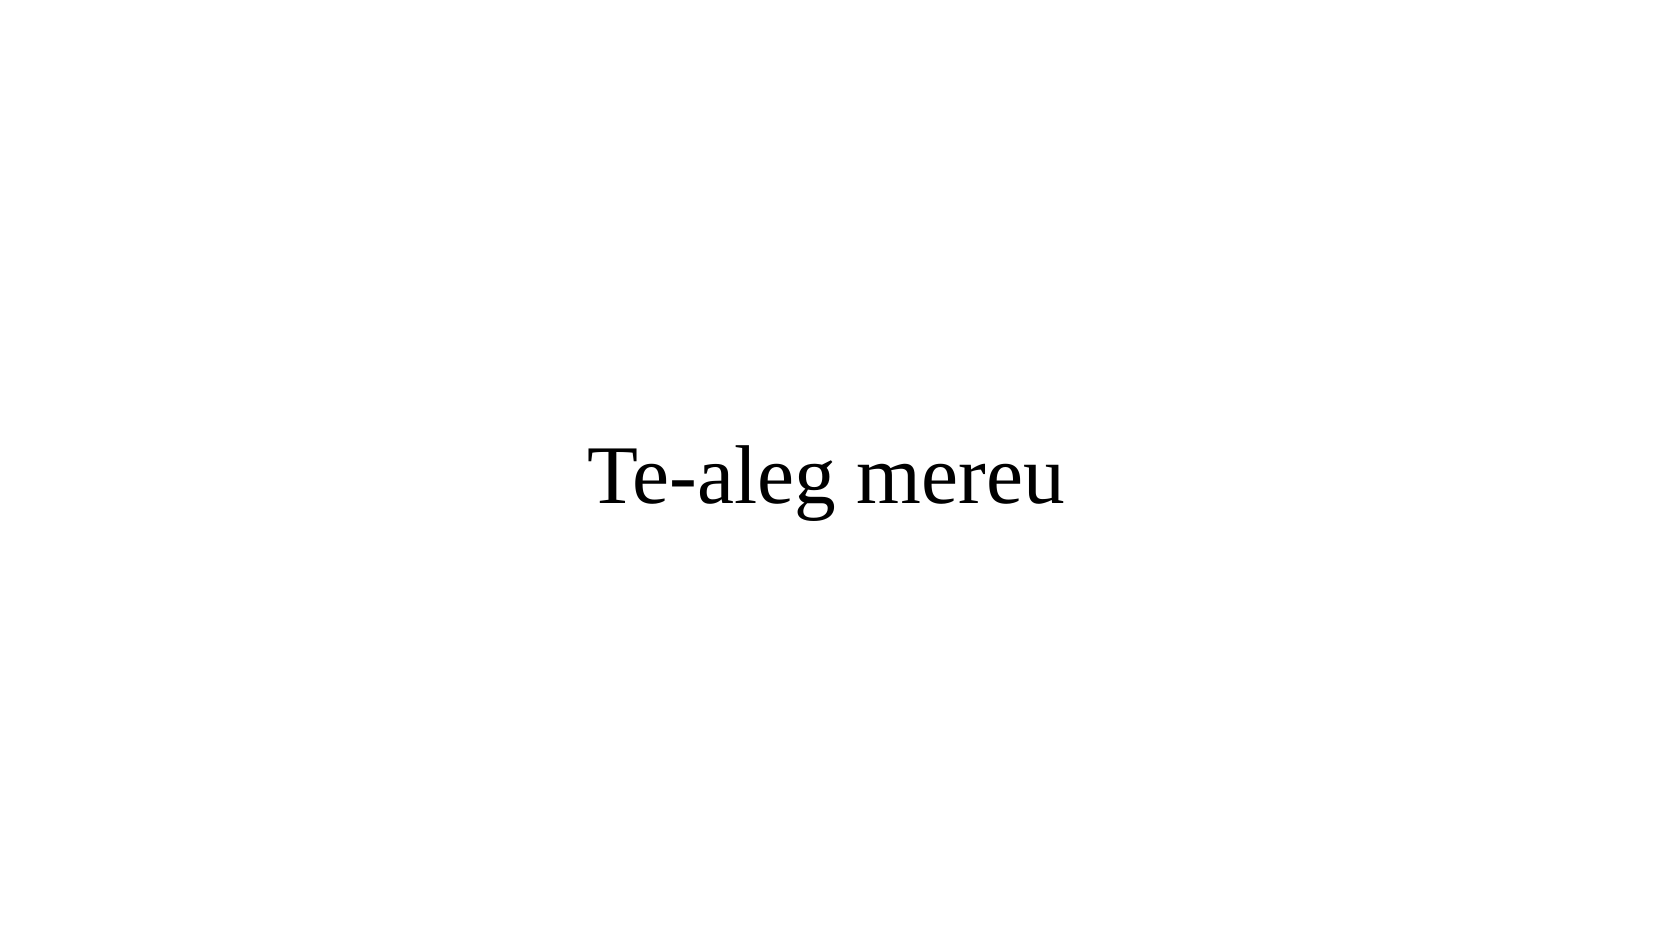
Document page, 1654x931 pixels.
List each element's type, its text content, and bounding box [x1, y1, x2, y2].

title Te-aleg mereu [165, 420, 1489, 521]
